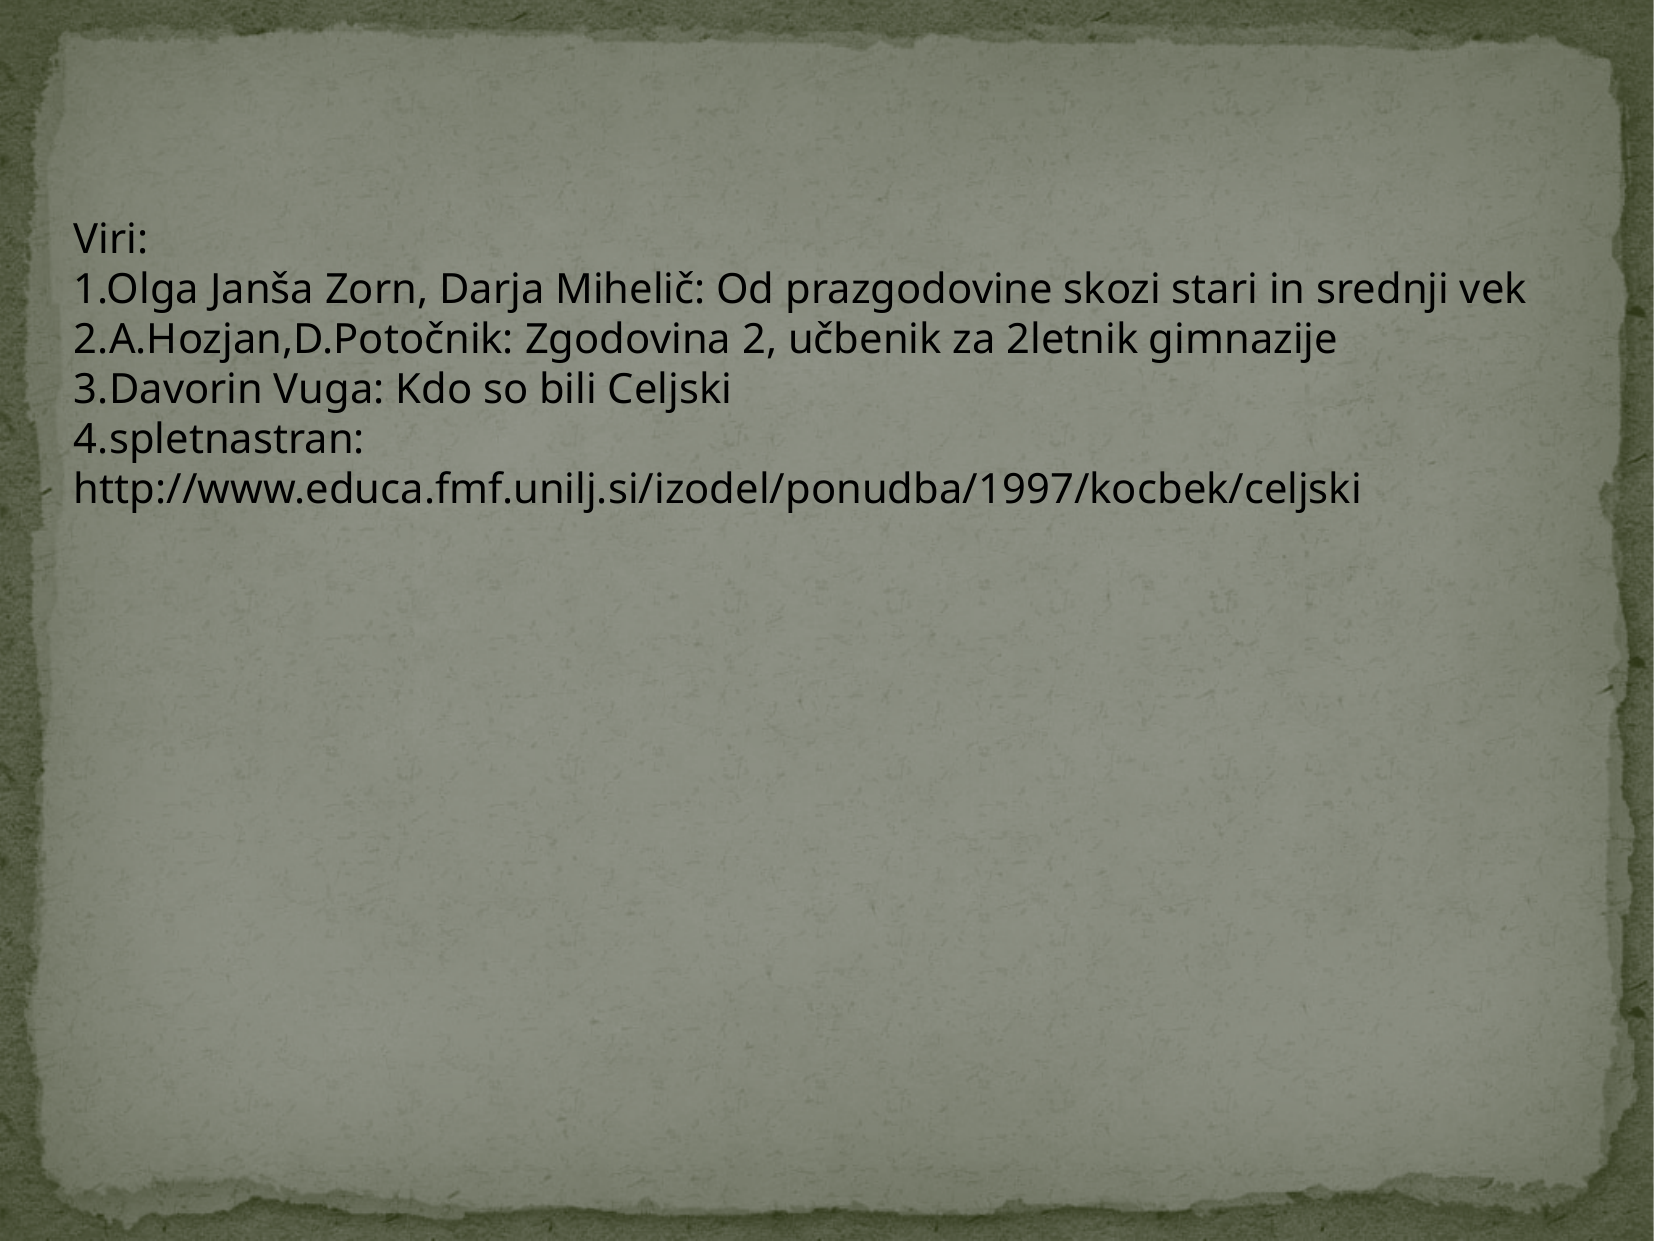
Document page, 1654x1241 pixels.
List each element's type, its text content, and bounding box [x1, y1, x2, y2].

text_box Viri: 1.Olga Janša Zorn, Darja Mihelič: Od prazgodovine skozi stari in srednji vek 2.A.Hozjan,D.Potočnik: Zgodovina 2, učbenik za 2letnik gimnazije 3.Davorin Vuga: Kdo so bili Celjski 4.spletnastran: http://www.educa.fmf.unilj.si/izodel/ponudba/1997/kocbek/celjski [59, 204, 1583, 519]
picture [0, 0, 1654, 1241]
